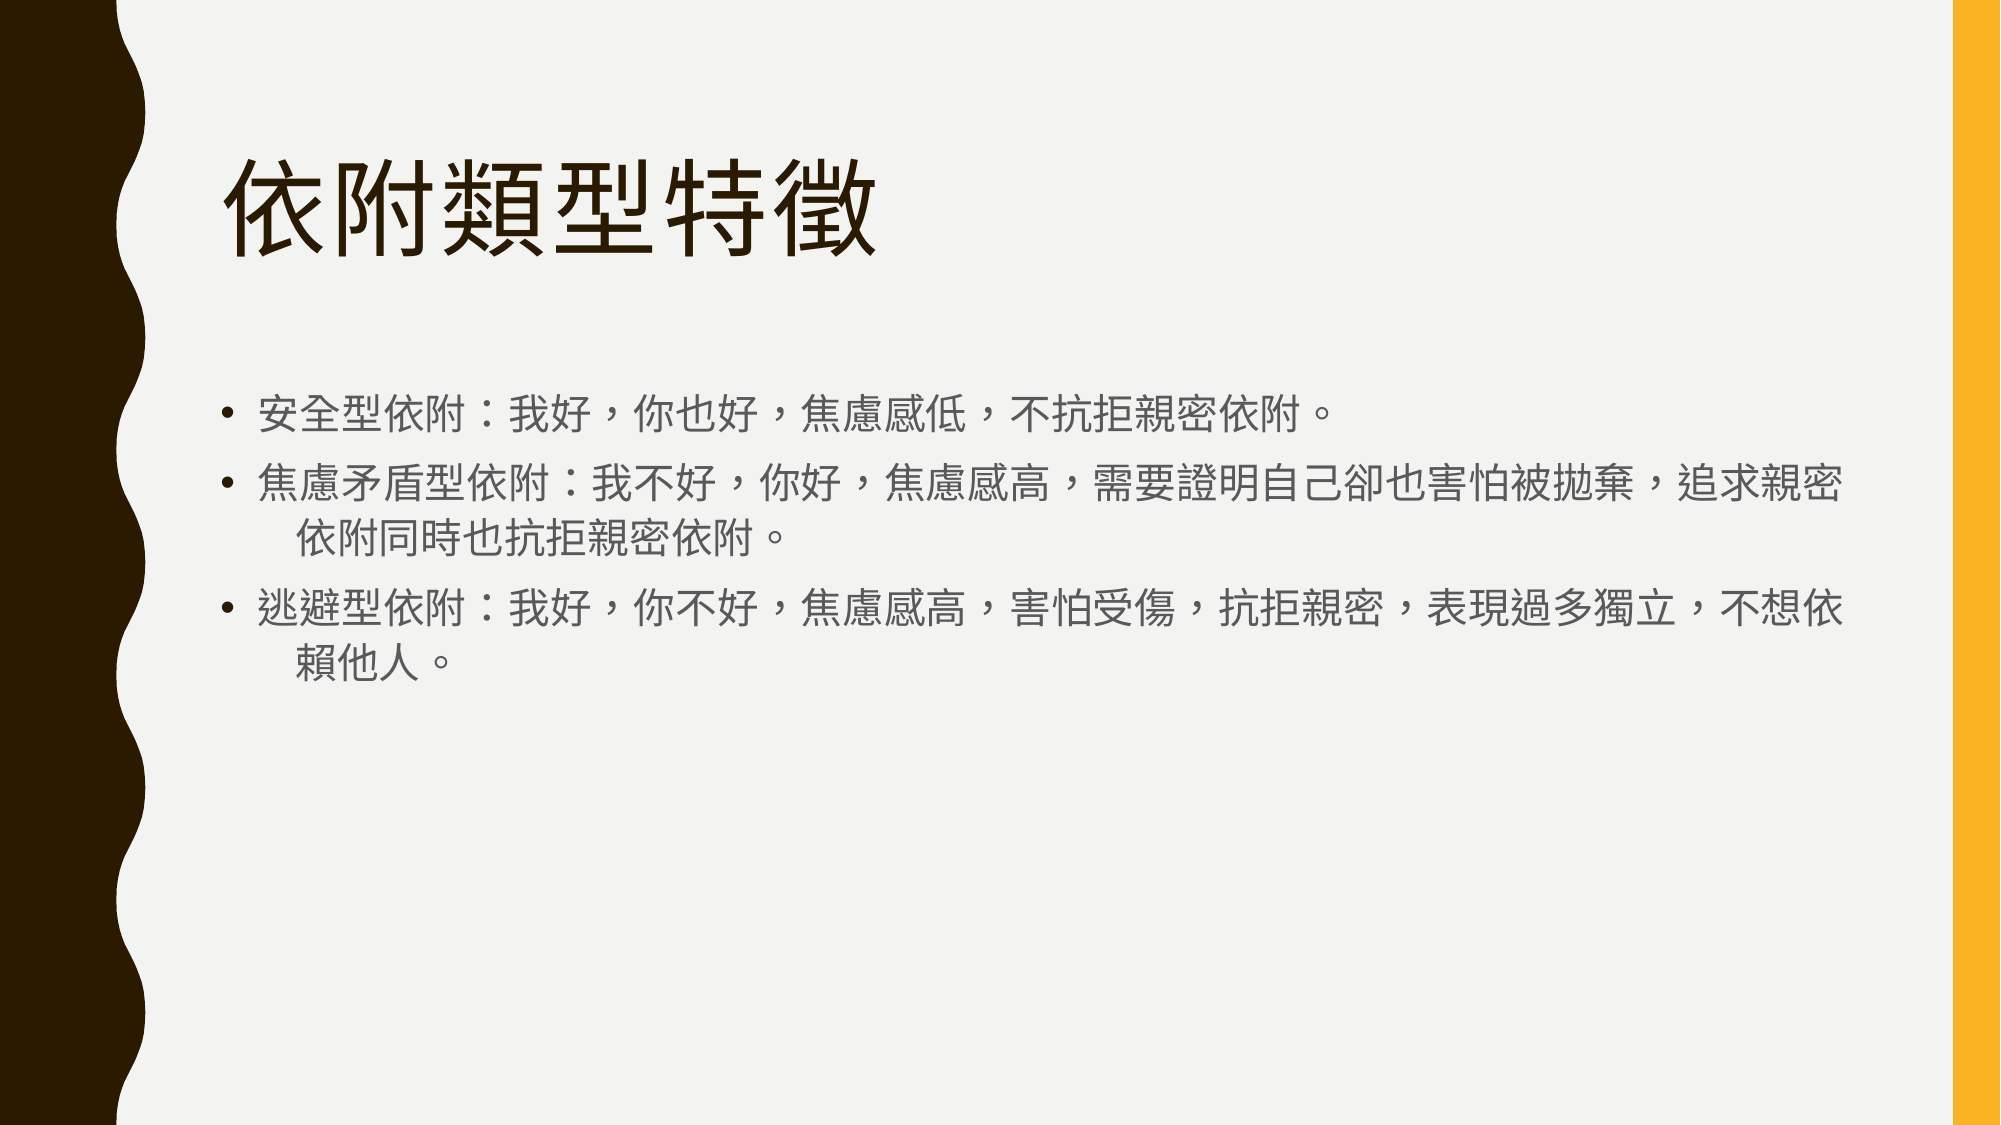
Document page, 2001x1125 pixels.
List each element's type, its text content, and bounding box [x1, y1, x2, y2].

list 安全型依附：我好，你也好，焦慮感低，不抗拒親密依附。 焦慮矛盾型依附：我不好，你好，焦慮感高，需要證明自己卻也害怕被拋棄，追求親密依附同時也抗拒親密依附。 逃避型依附：我好，你不好，焦慮感高，害怕受傷，抗拒親密，表現過多獨立，不想依賴他人。 [205, 375, 1876, 965]
title 依附類型特徵 [205, 149, 1876, 375]
